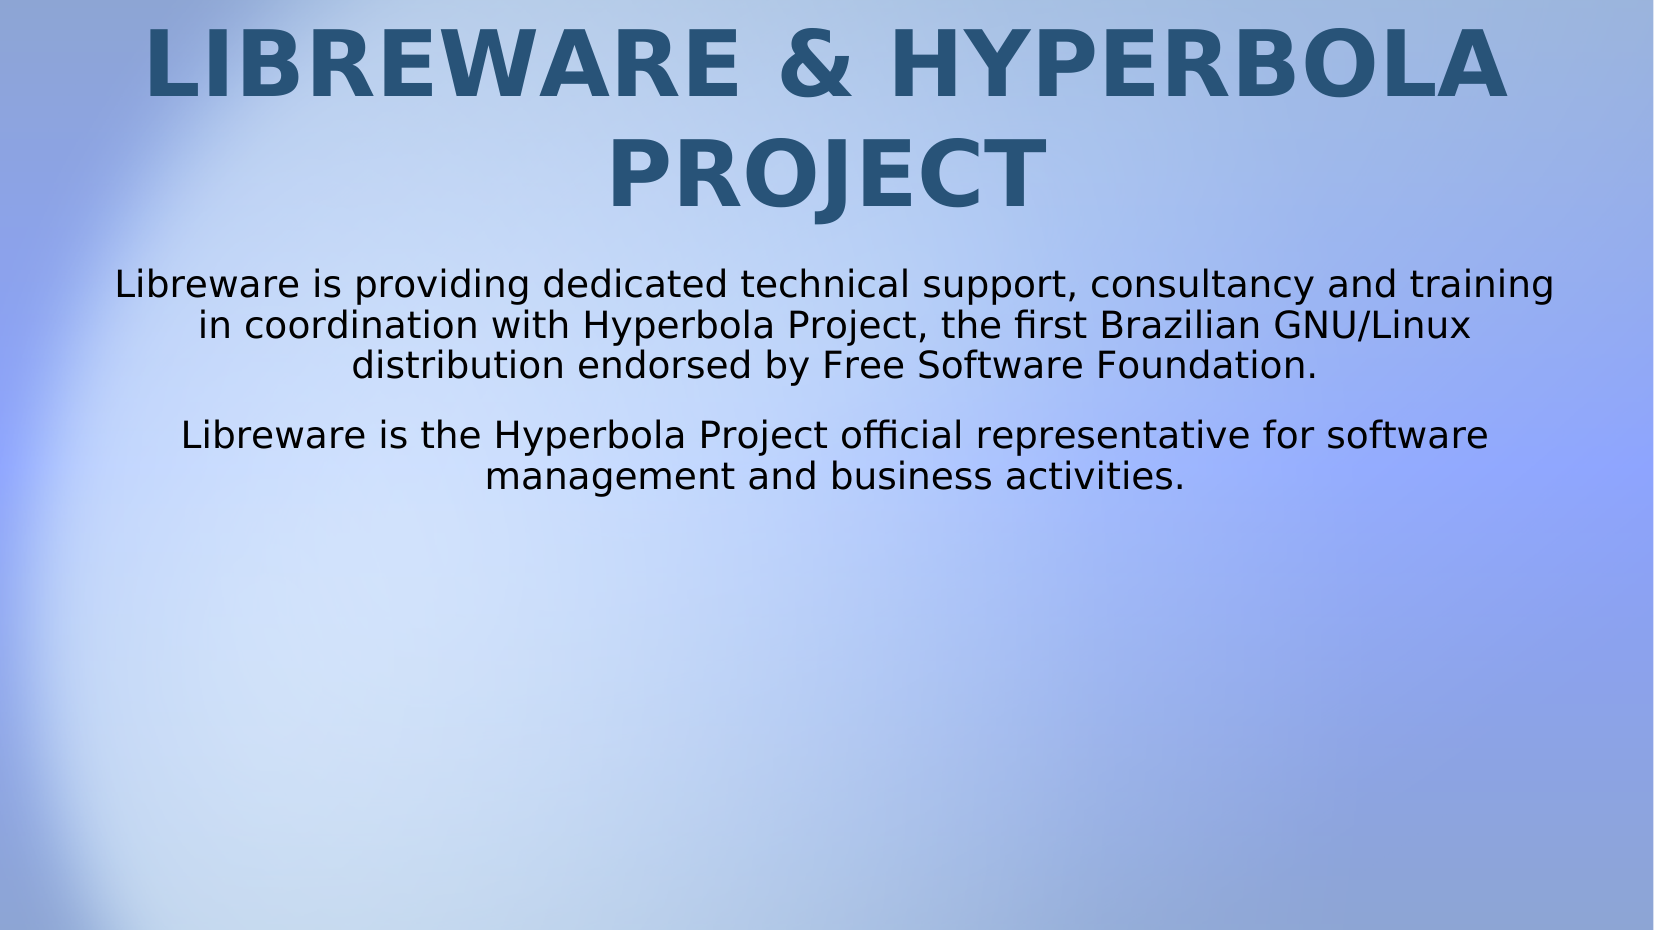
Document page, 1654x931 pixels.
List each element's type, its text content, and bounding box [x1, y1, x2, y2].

text_box LIBREWARE & HYPERBOLA PROJECT [82, 7, 1571, 222]
picture [0, 0, 1654, 930]
text_box Libreware is providing dedicated technical support, consultancy and training in coordination with Hyperbola Project, the first Brazilian GNU/Linux distribution endorsed by Free Software Foundation. Libreware is the Hyperbola Project official representative for software management and business activities. [82, 265, 1571, 758]
